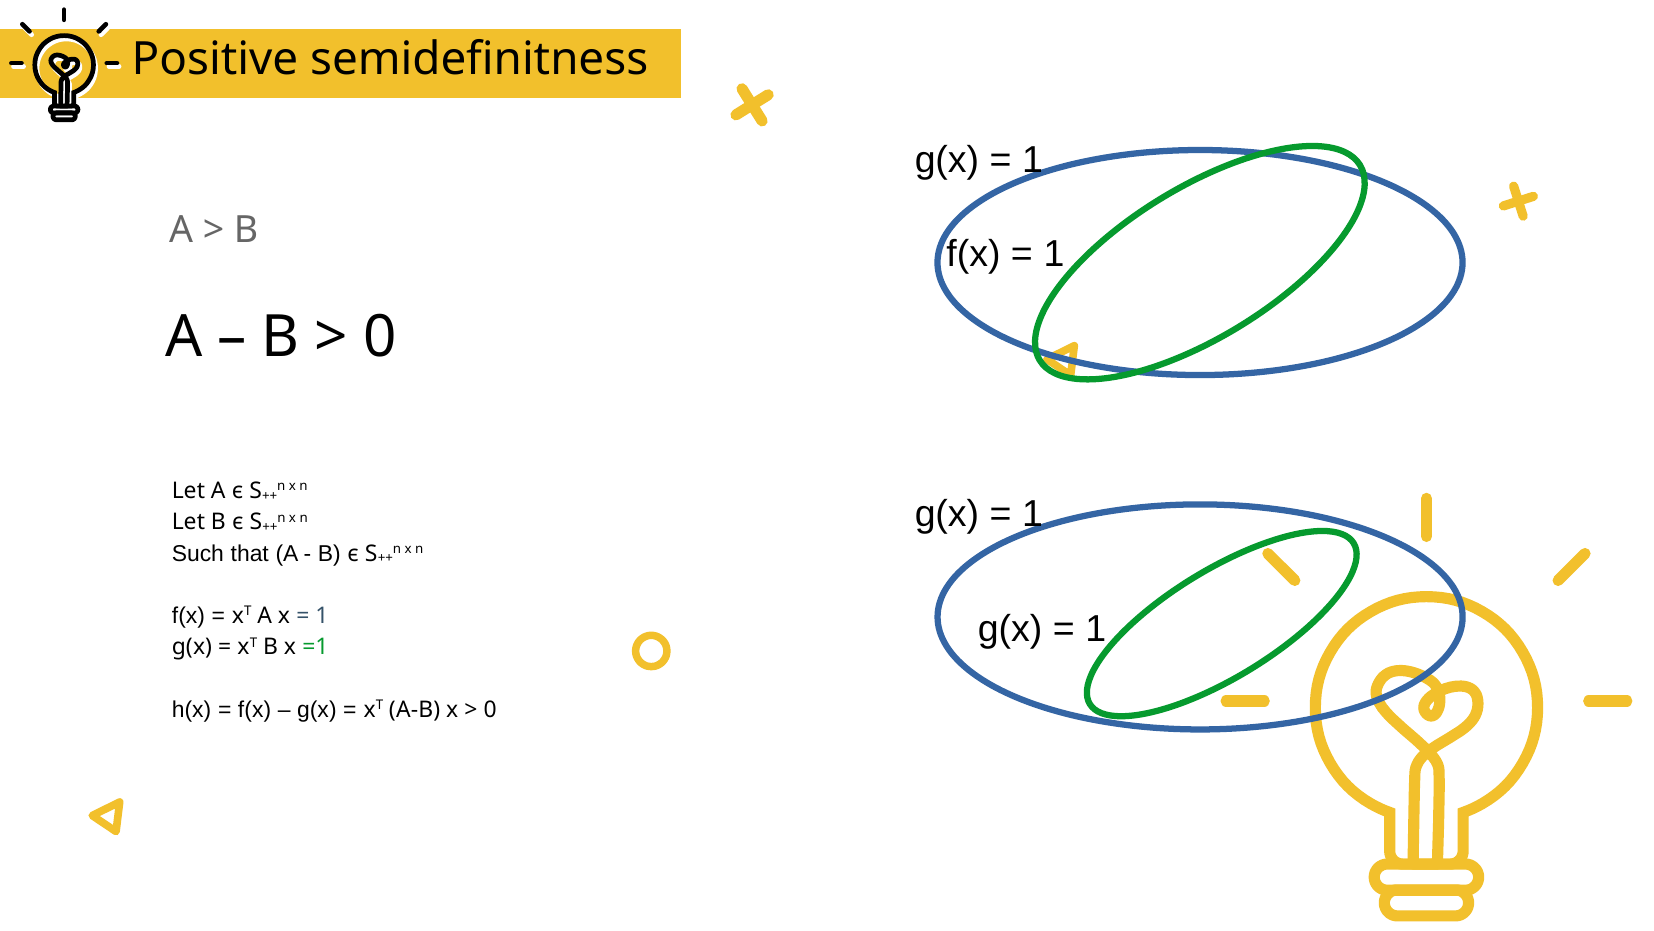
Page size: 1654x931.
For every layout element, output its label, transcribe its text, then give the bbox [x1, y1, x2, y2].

title A – B > 0 [165, 289, 803, 379]
title A > B [169, 202, 826, 256]
text_box g(x) = 1 [900, 485, 1088, 542]
title Positive semidefinitness [131, 0, 751, 119]
text_box g(x) = 1 [963, 600, 1151, 657]
text_box f(x) = 1 [931, 225, 1120, 282]
text_box Let A ϵ S++n x n Let B ϵ S++n x n Such that (A - B) ϵ S++n x n f(x) = xT A x = 1 g(x) = xT B x =1 h(x) = f(x) – g(x) = xT (A-B) x > 0 [171, 410, 661, 788]
text_box g(x) = 1 [900, 130, 1088, 188]
